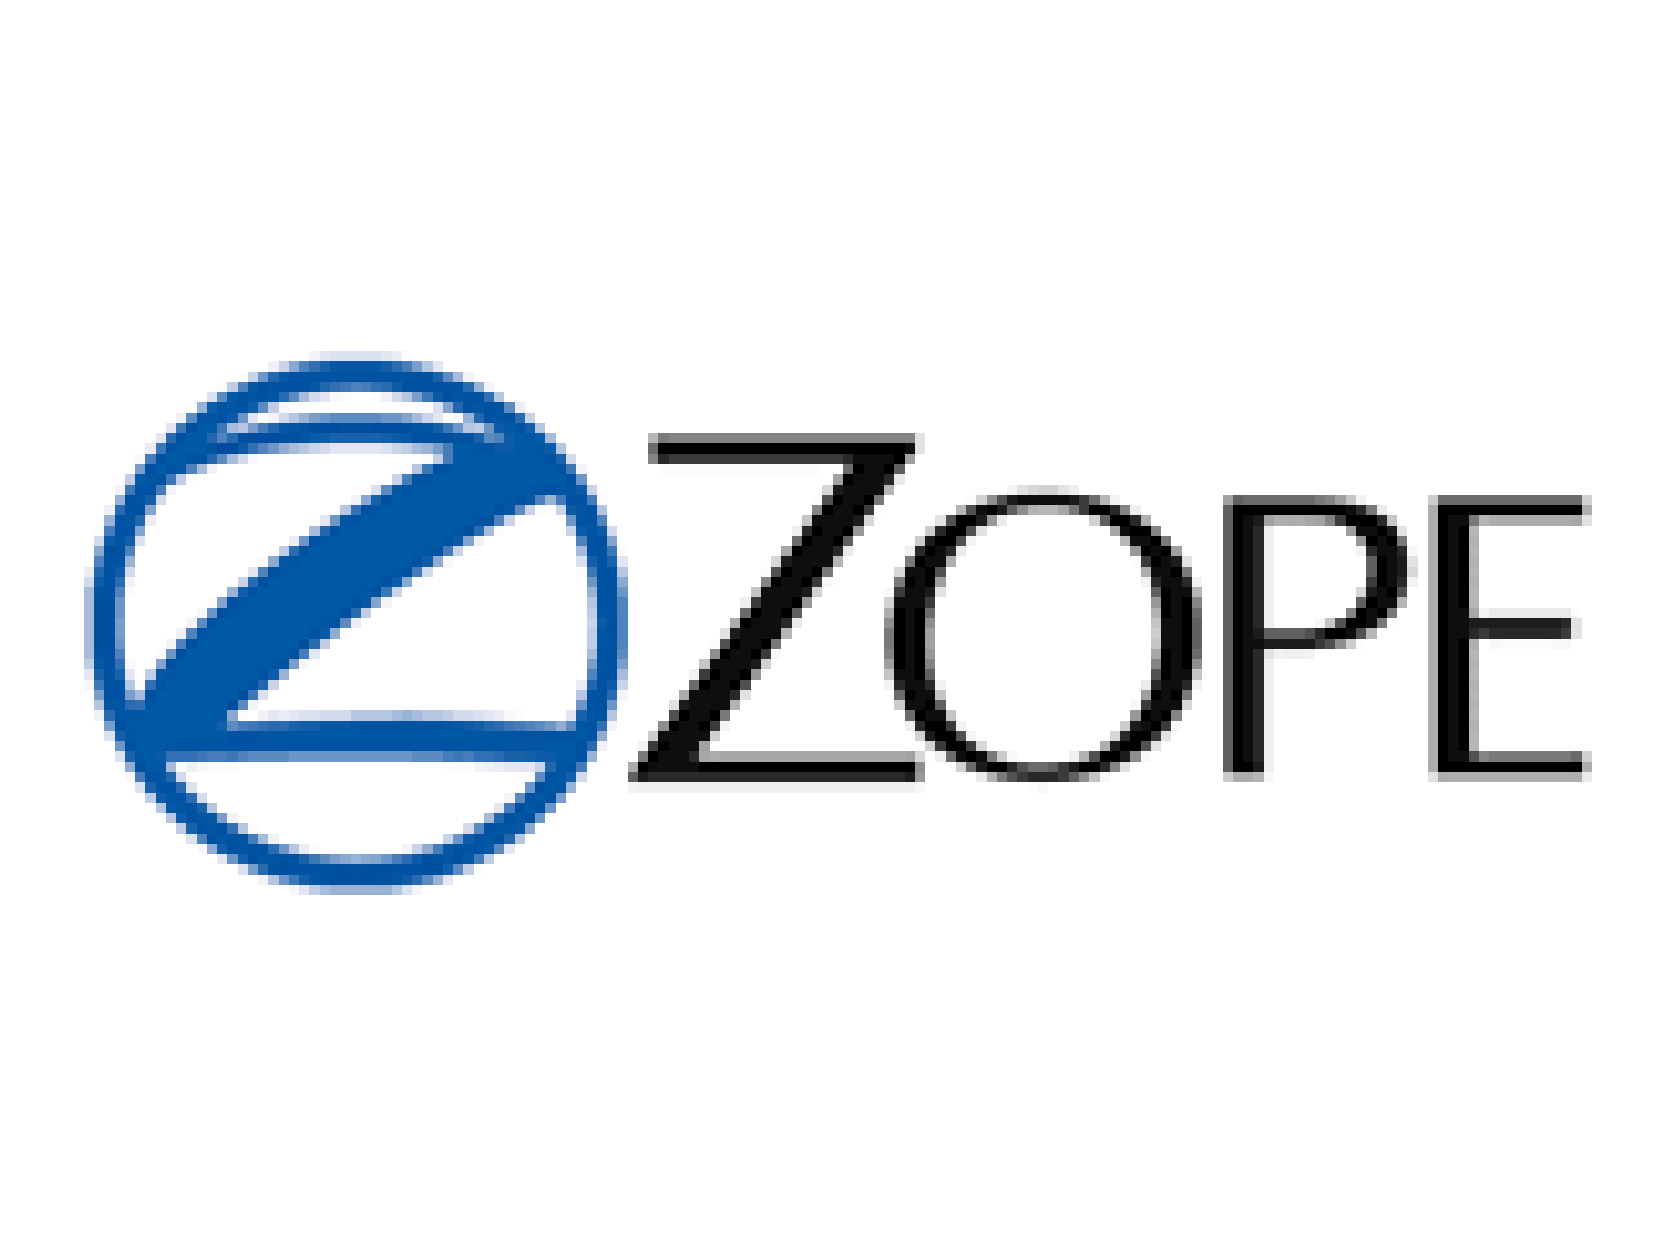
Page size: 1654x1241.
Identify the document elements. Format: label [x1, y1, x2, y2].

picture [74, 331, 1613, 906]
